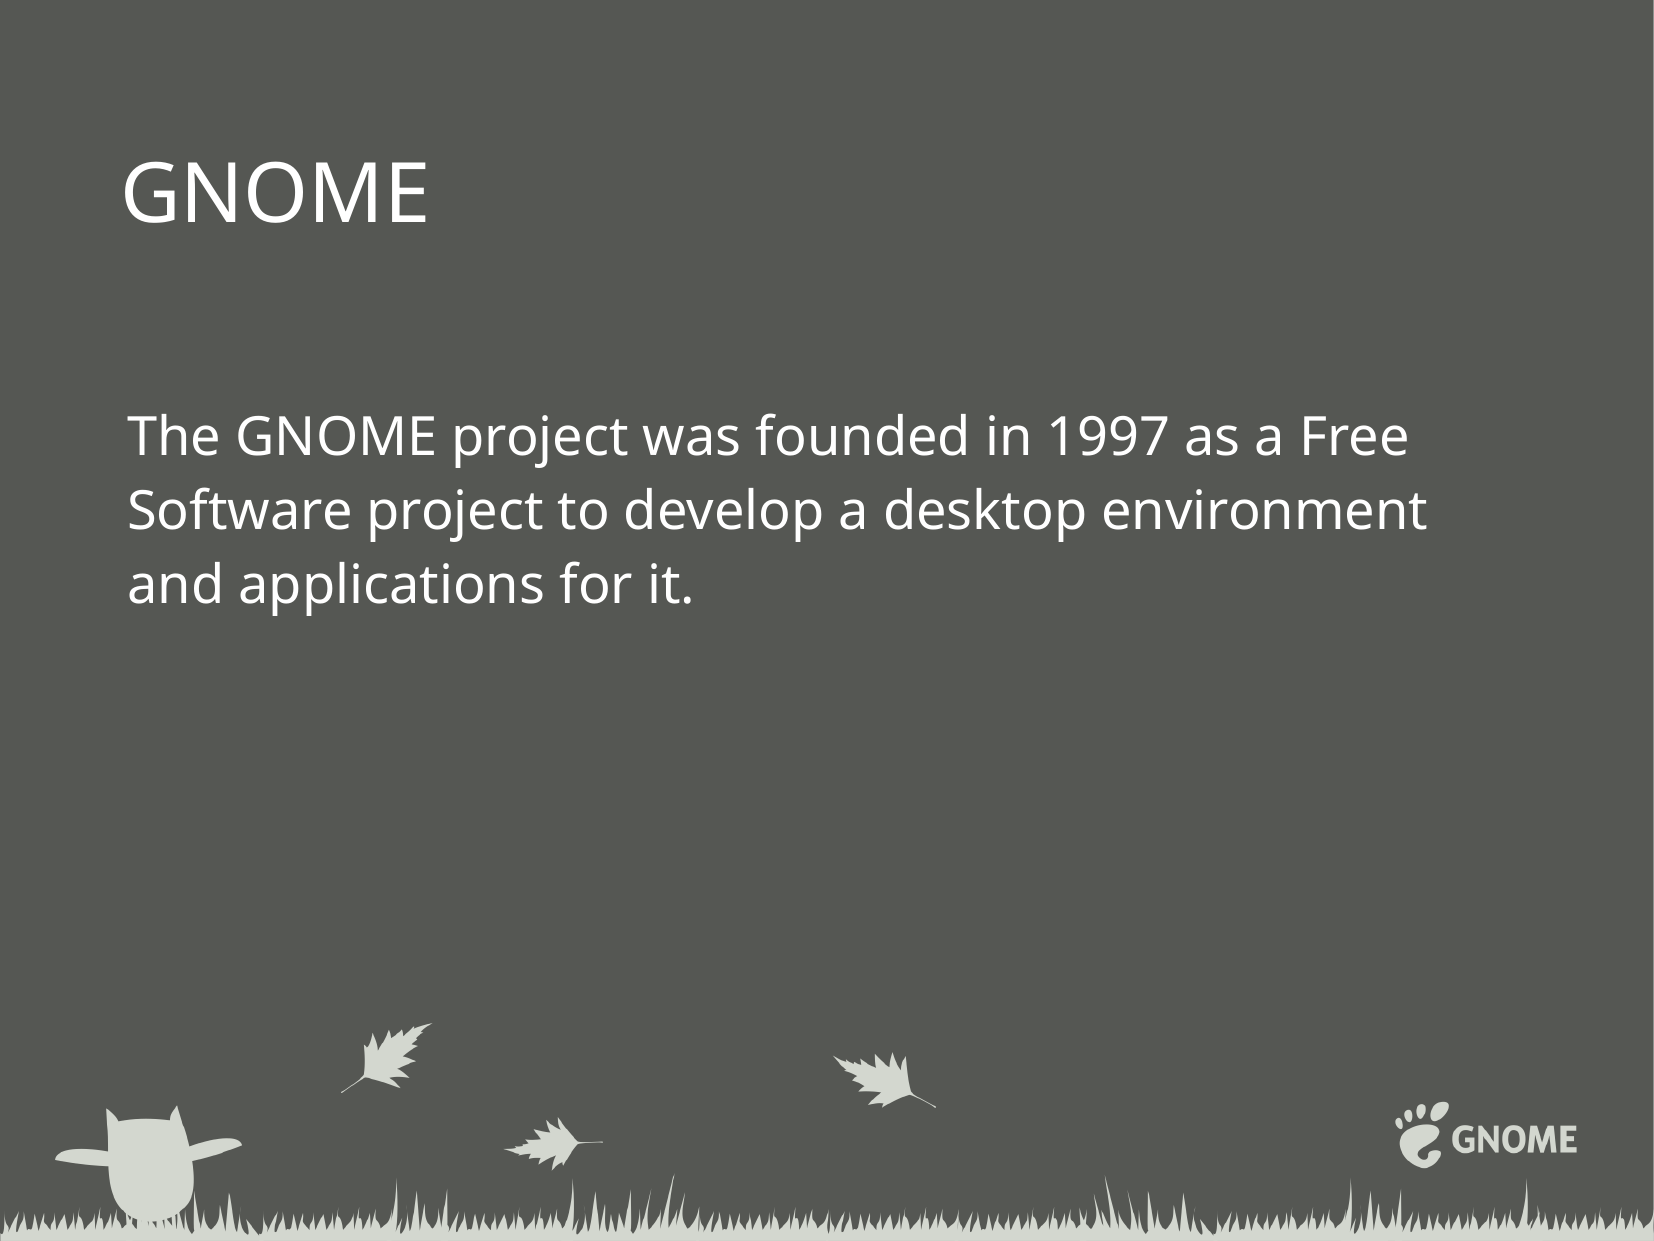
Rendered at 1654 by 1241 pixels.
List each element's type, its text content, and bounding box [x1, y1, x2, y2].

text_box The GNOME project was founded in 1997 as a Free Software project to develop a desktop environment and applications for it. [112, 390, 1493, 803]
picture [0, 0, 1654, 1241]
title GNOME [120, 144, 1609, 236]
